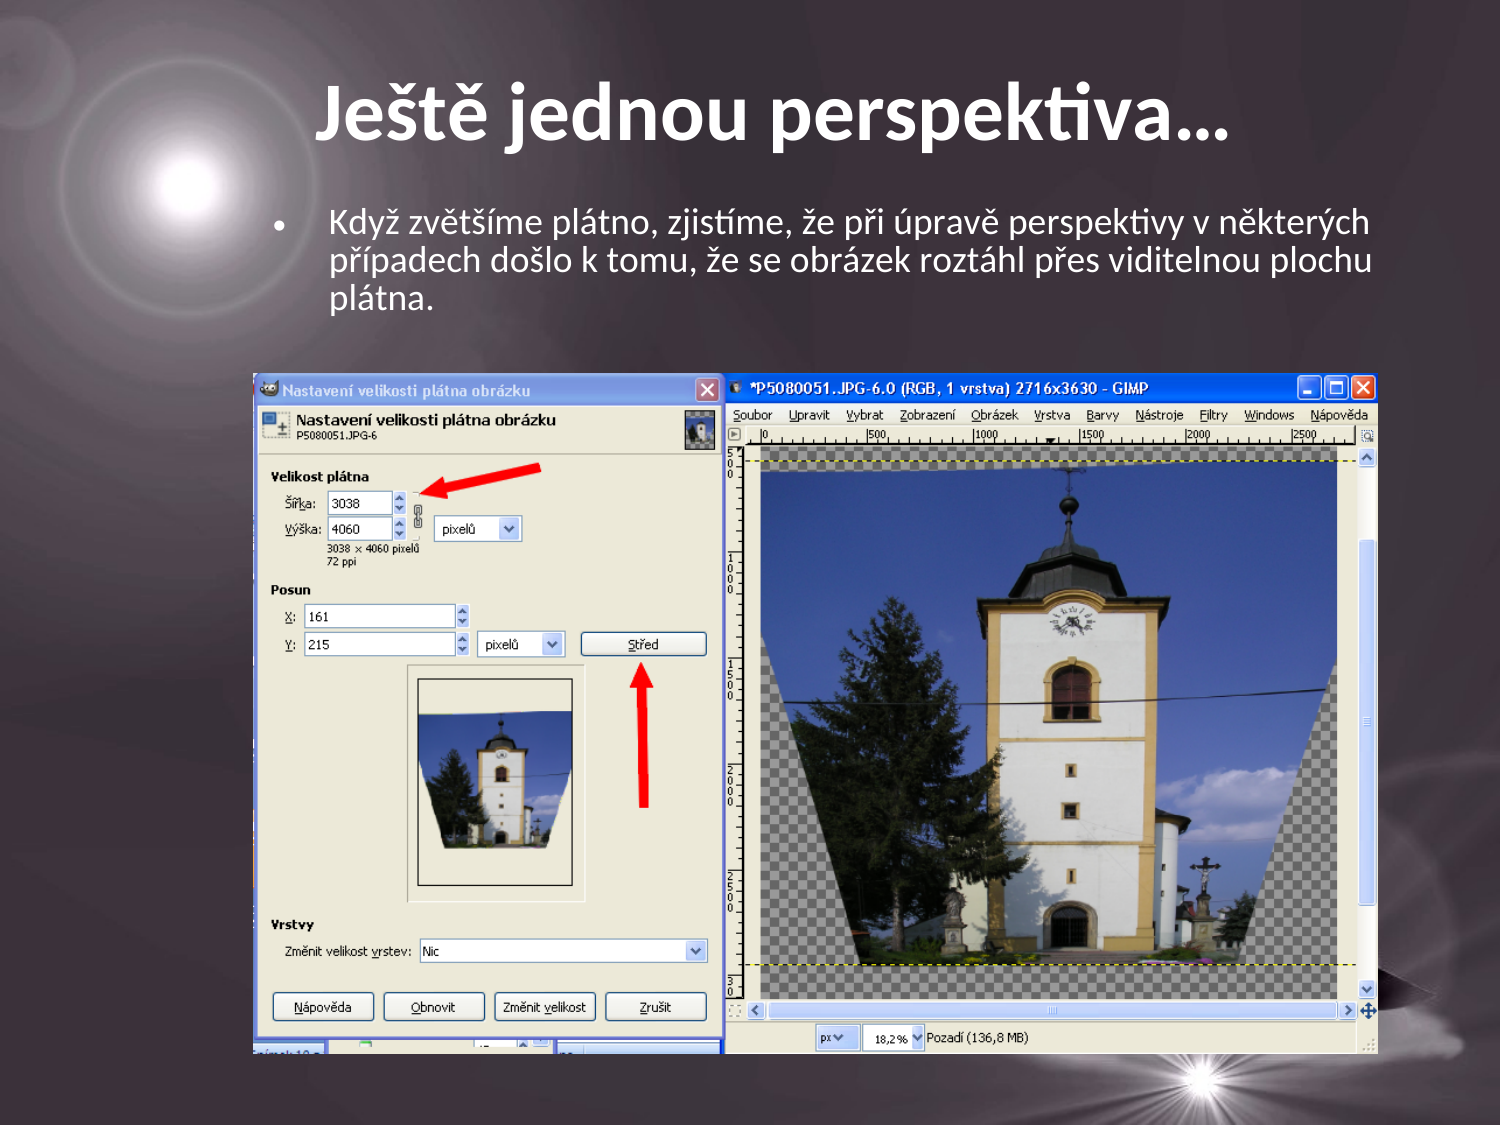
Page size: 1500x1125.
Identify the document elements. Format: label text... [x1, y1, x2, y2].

text_box Ještě jednou perspektiva… [301, 42, 1500, 172]
list Když zvětšíme plátno, zjistíme, že při úpravě perspektivy v některých případech došlo k tomu, že se obrázek roztáhl přes viditelnou plochu plátna. [257, 199, 1500, 350]
picture [0, 0, 1500, 1125]
